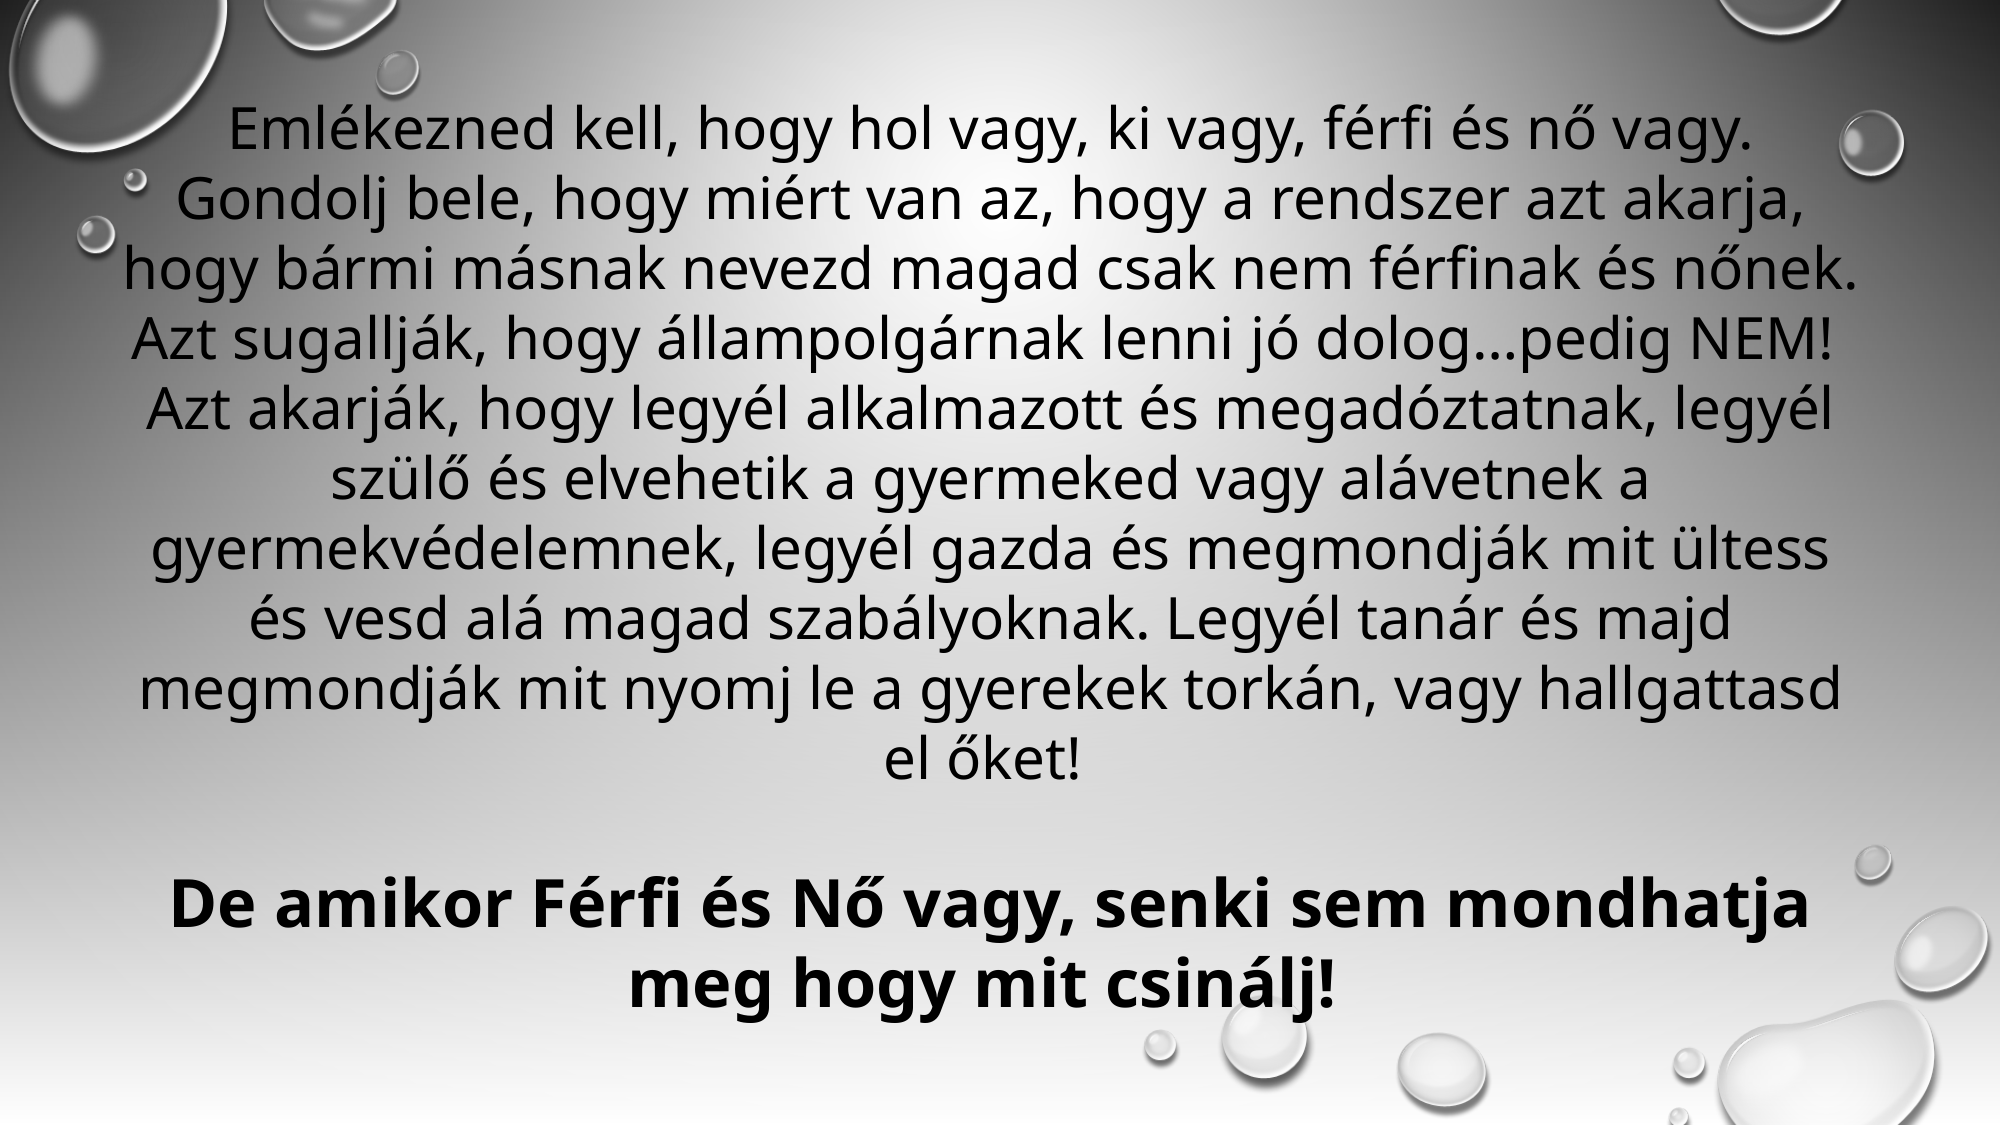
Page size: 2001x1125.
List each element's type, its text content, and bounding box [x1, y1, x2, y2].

text_box Emlékezned kell, hogy hol vagy, ki vagy, férfi és nő vagy. Gondolj bele, hogy miért van az, hogy a rendszer azt akarja, hogy bármi másnak nevezd magad csak nem férfinak és nőnek. Azt sugallják, hogy állampolgárnak lenni jó dolog…pedig NEM! Azt akarják, hogy legyél alkalmazott és megadóztatnak, legyél szülő és elvehetik a gyermeked vagy alávetnek a gyermekvédelemnek, legyél gazda és megmondják mit ültess és vesd alá magad szabályoknak. Legyél tanár és majd megmondják mit nyomj le a gyerekek torkán, vagy hallgattasd el őket! De amikor Férfi és Nő vagy, senki sem mondhatja meg hogy mit csinálj! [107, 83, 1875, 1029]
picture [0, 0, 2000, 1125]
